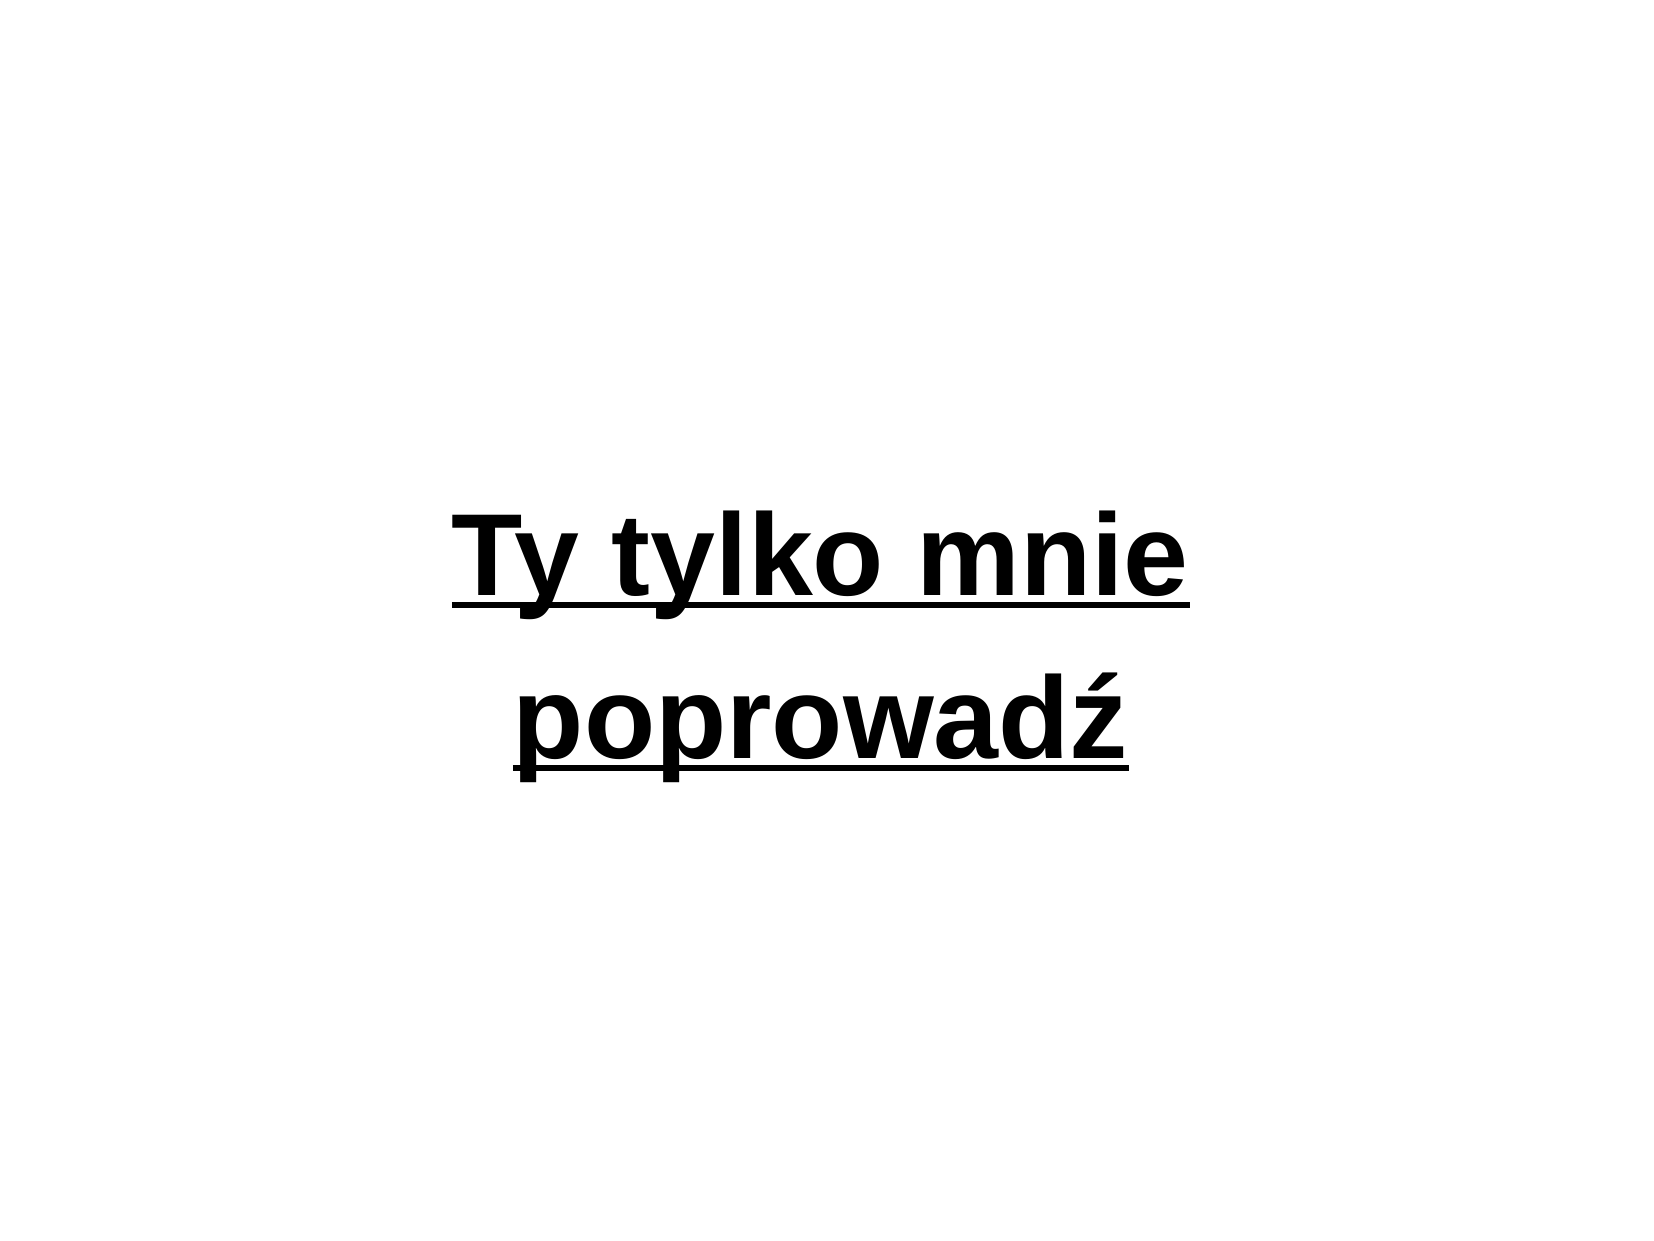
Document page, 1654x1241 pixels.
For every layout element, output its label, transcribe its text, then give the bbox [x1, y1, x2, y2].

subtitle Ty tylko mnie poprowadź [0, 0, 1642, 1241]
